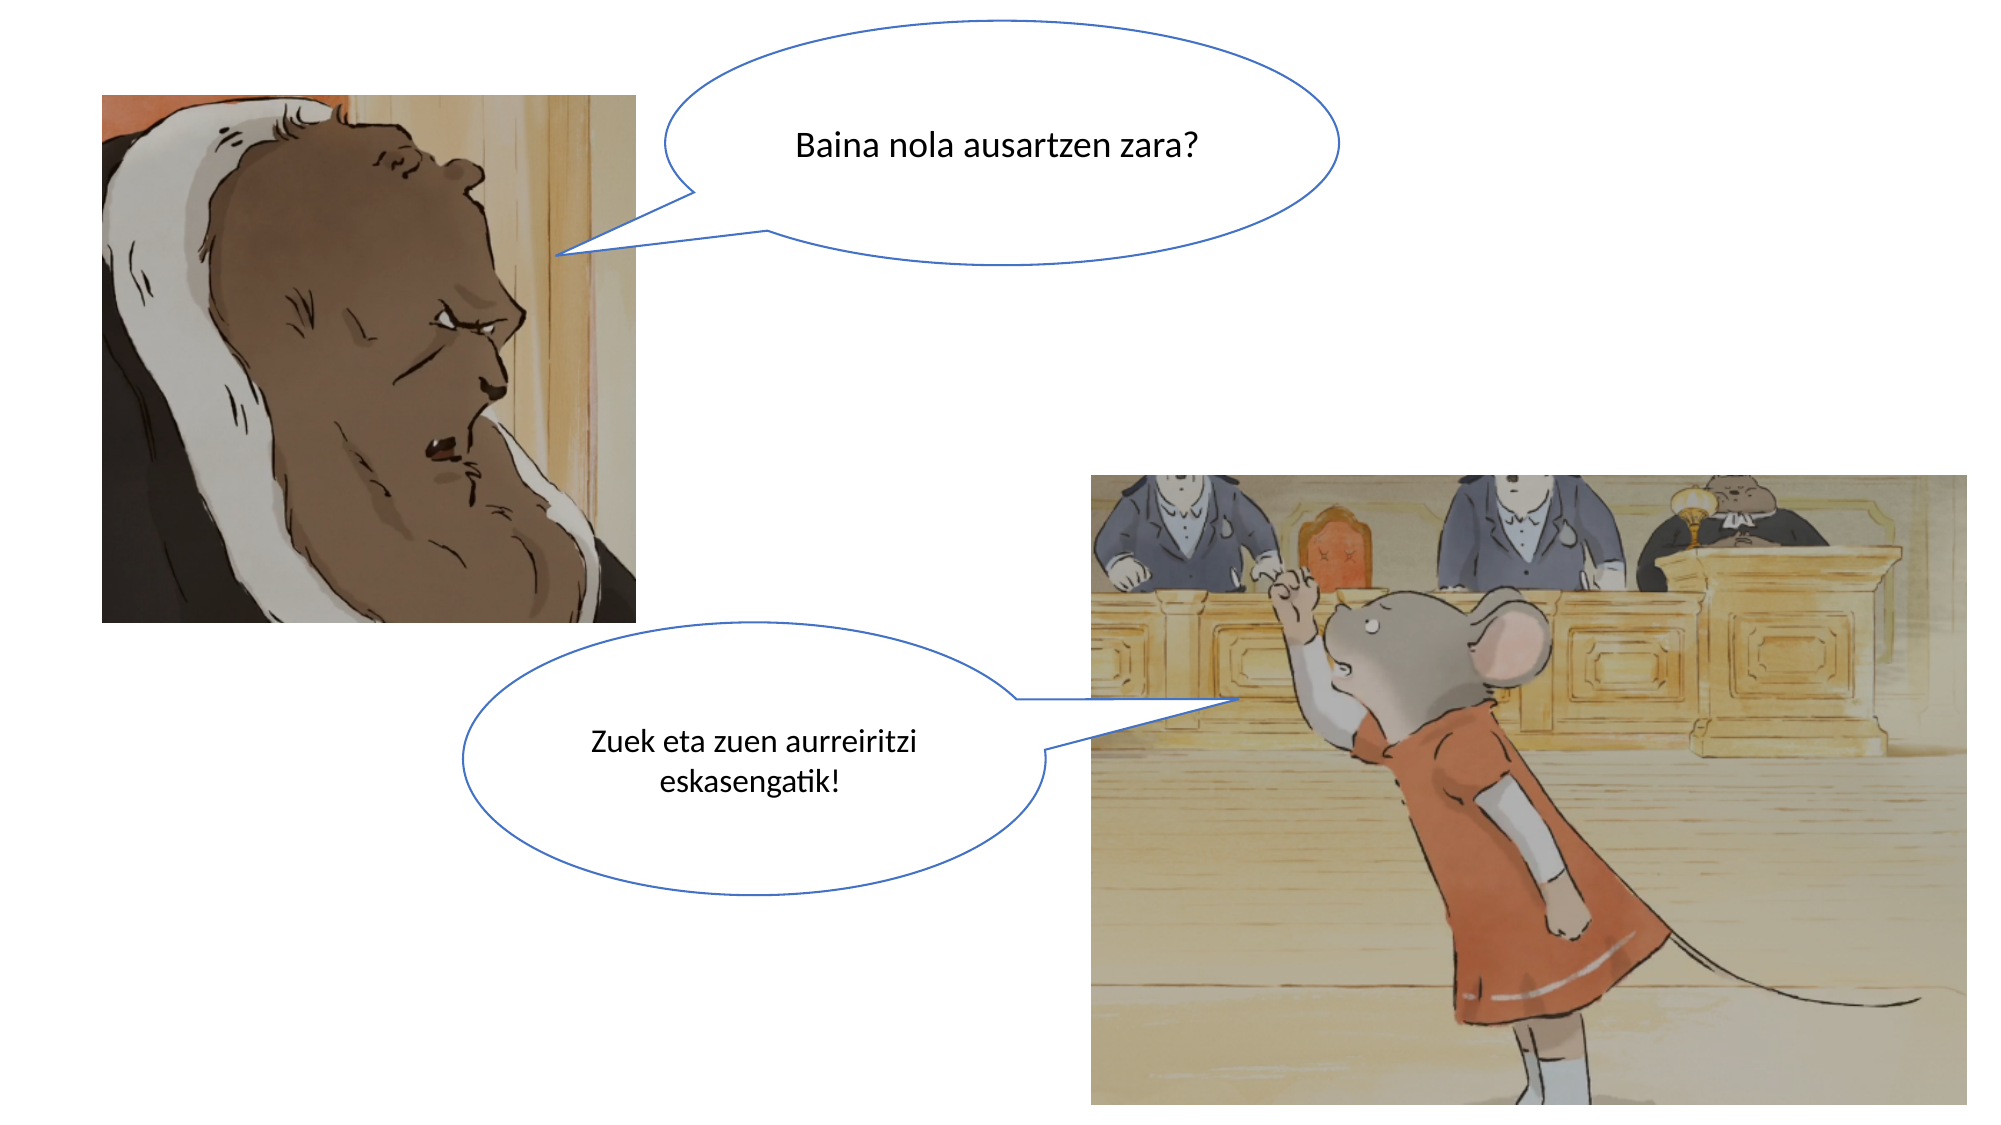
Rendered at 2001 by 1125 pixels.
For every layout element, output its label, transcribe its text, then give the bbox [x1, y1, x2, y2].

picture [102, 95, 636, 623]
picture [1091, 475, 1967, 1105]
text_box Zuek eta zuen aurreiritzi eskasengatik! [462, 622, 1240, 896]
text_box Baina nola ausartzen zara? [555, 20, 1340, 266]
